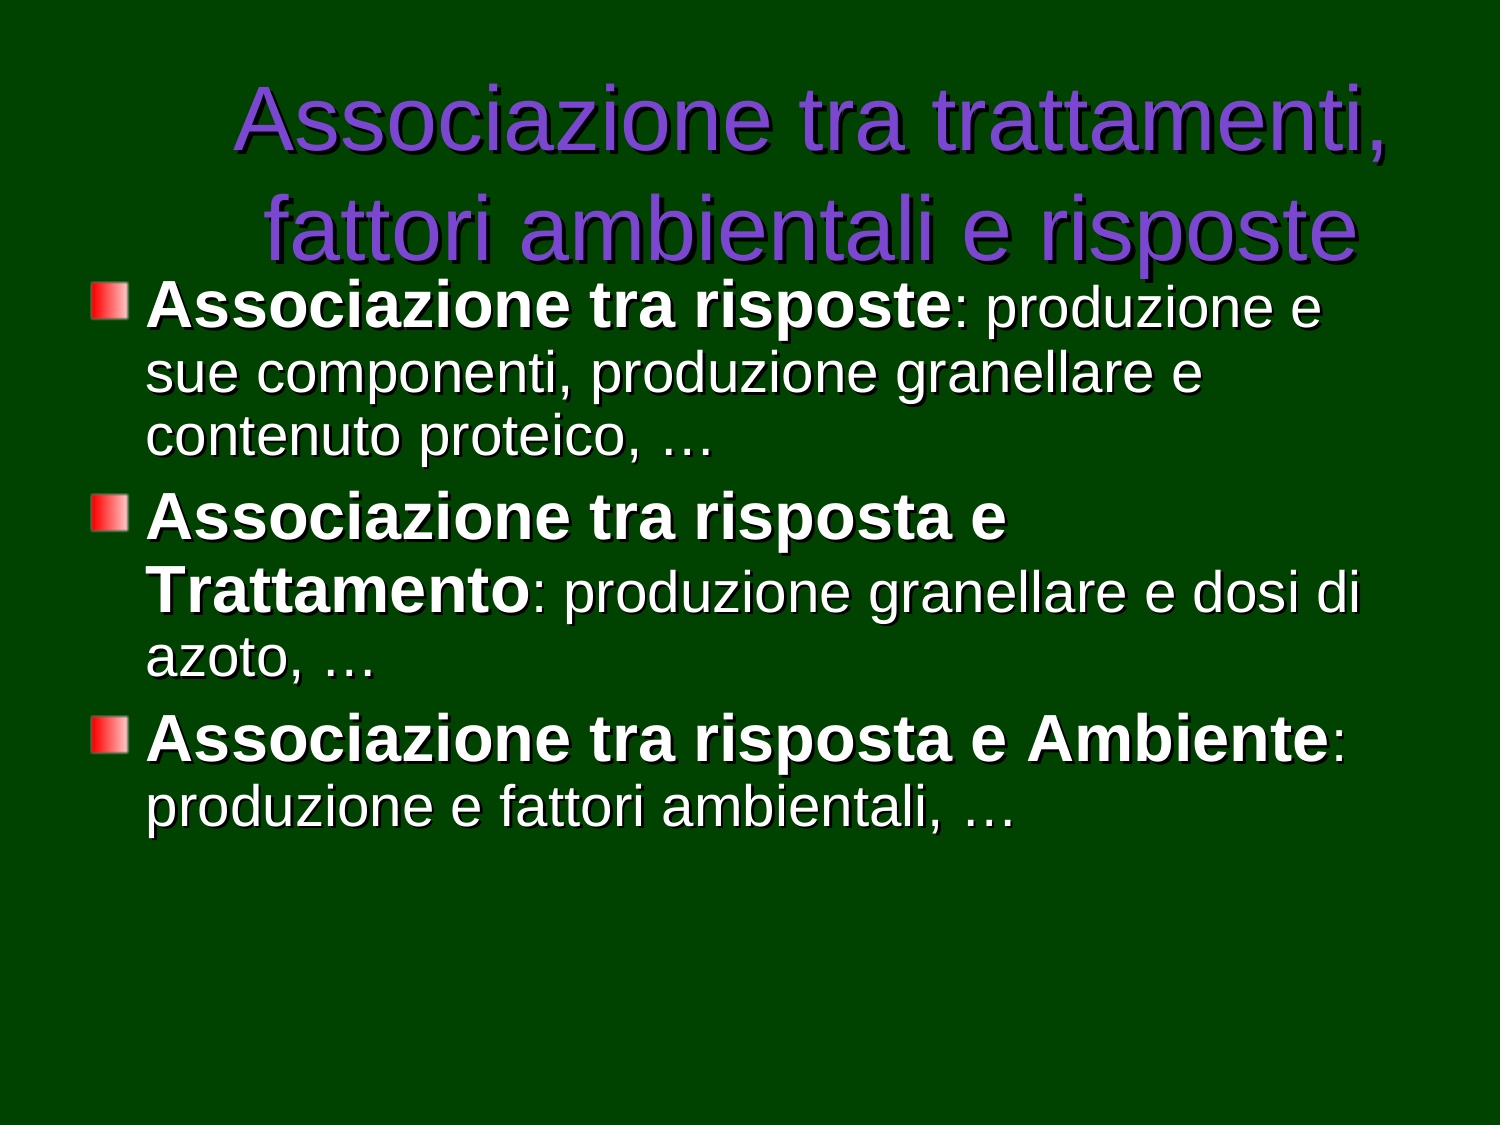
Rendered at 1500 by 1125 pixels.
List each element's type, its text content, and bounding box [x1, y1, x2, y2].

title Associazione tra trattamenti, fattori ambientali e risposte [124, 50, 1500, 287]
list Associazione tra risposte: produzione e sue componenti, produzione granellare e contenuto proteico, … Associazione tra risposta e Trattamento: produzione granellare e dosi di azoto, … Associazione tra risposta e Ambiente: produzione e fattori ambientali, … [75, 262, 1426, 1006]
